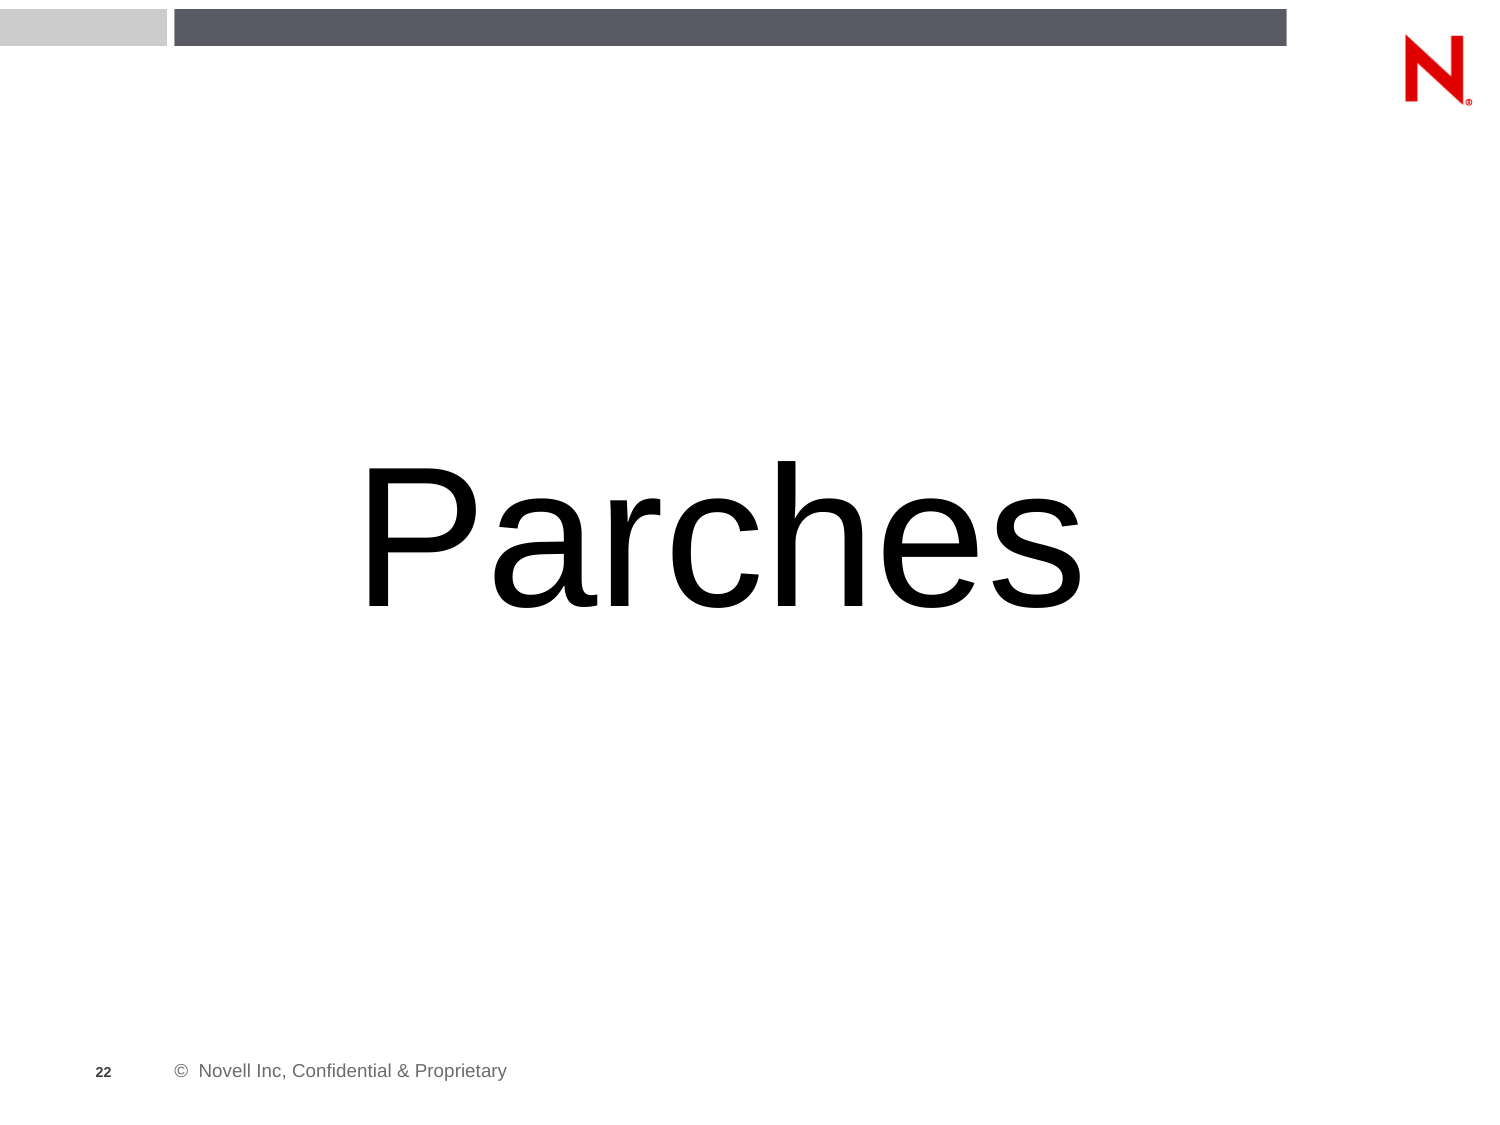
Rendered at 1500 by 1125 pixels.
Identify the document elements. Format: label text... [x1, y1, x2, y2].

text_box Parches [353, 413, 1088, 638]
picture [1403, 32, 1473, 107]
